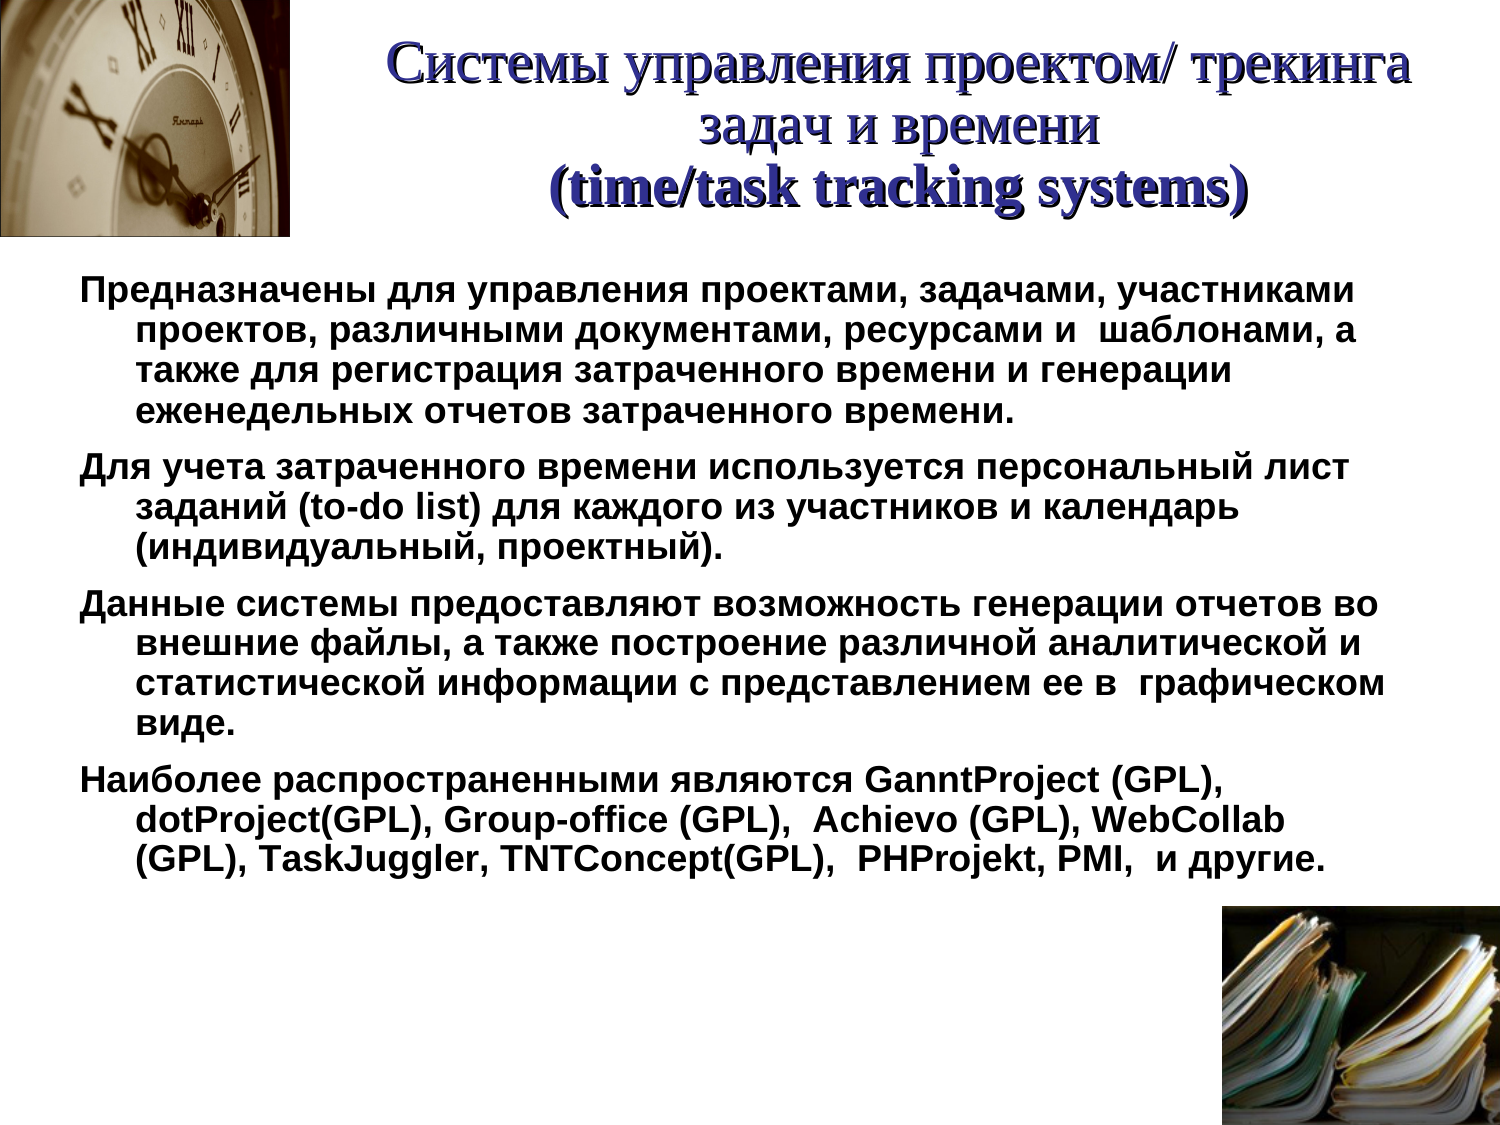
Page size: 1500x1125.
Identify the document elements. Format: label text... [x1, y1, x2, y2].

picture [1222, 906, 1500, 1125]
list Предназначены для управления проектами, задачами, участниками проектов, различными документами, ресурсами и шаблонами, а также для регистрация затраченного времени и генерации еженедельных отчетов затраченного времени. Для учета затраченного времени используется персональный лист заданий (to-do list) для каждого из участников и календарь (индивидуальный, проектный). Данные системы предоставляют возможность генерации отчетов во внешние файлы, а также построение различной аналитической и статистической информации с представлением ее в графическом виде. Наиболее распространенными являются GanntProject (GPL), dotProject(GPL), Group-office (GPL), Achievo (GPL), WebCollab (GPL), TaskJuggler, TNTConcept(GPL), PHProjekt, PMI, и другие. [64, 262, 1426, 1083]
picture [0, 0, 290, 237]
title Системы управления проектом/ трекинга задач и времени (time/task tracking systems) [354, 21, 1443, 227]
